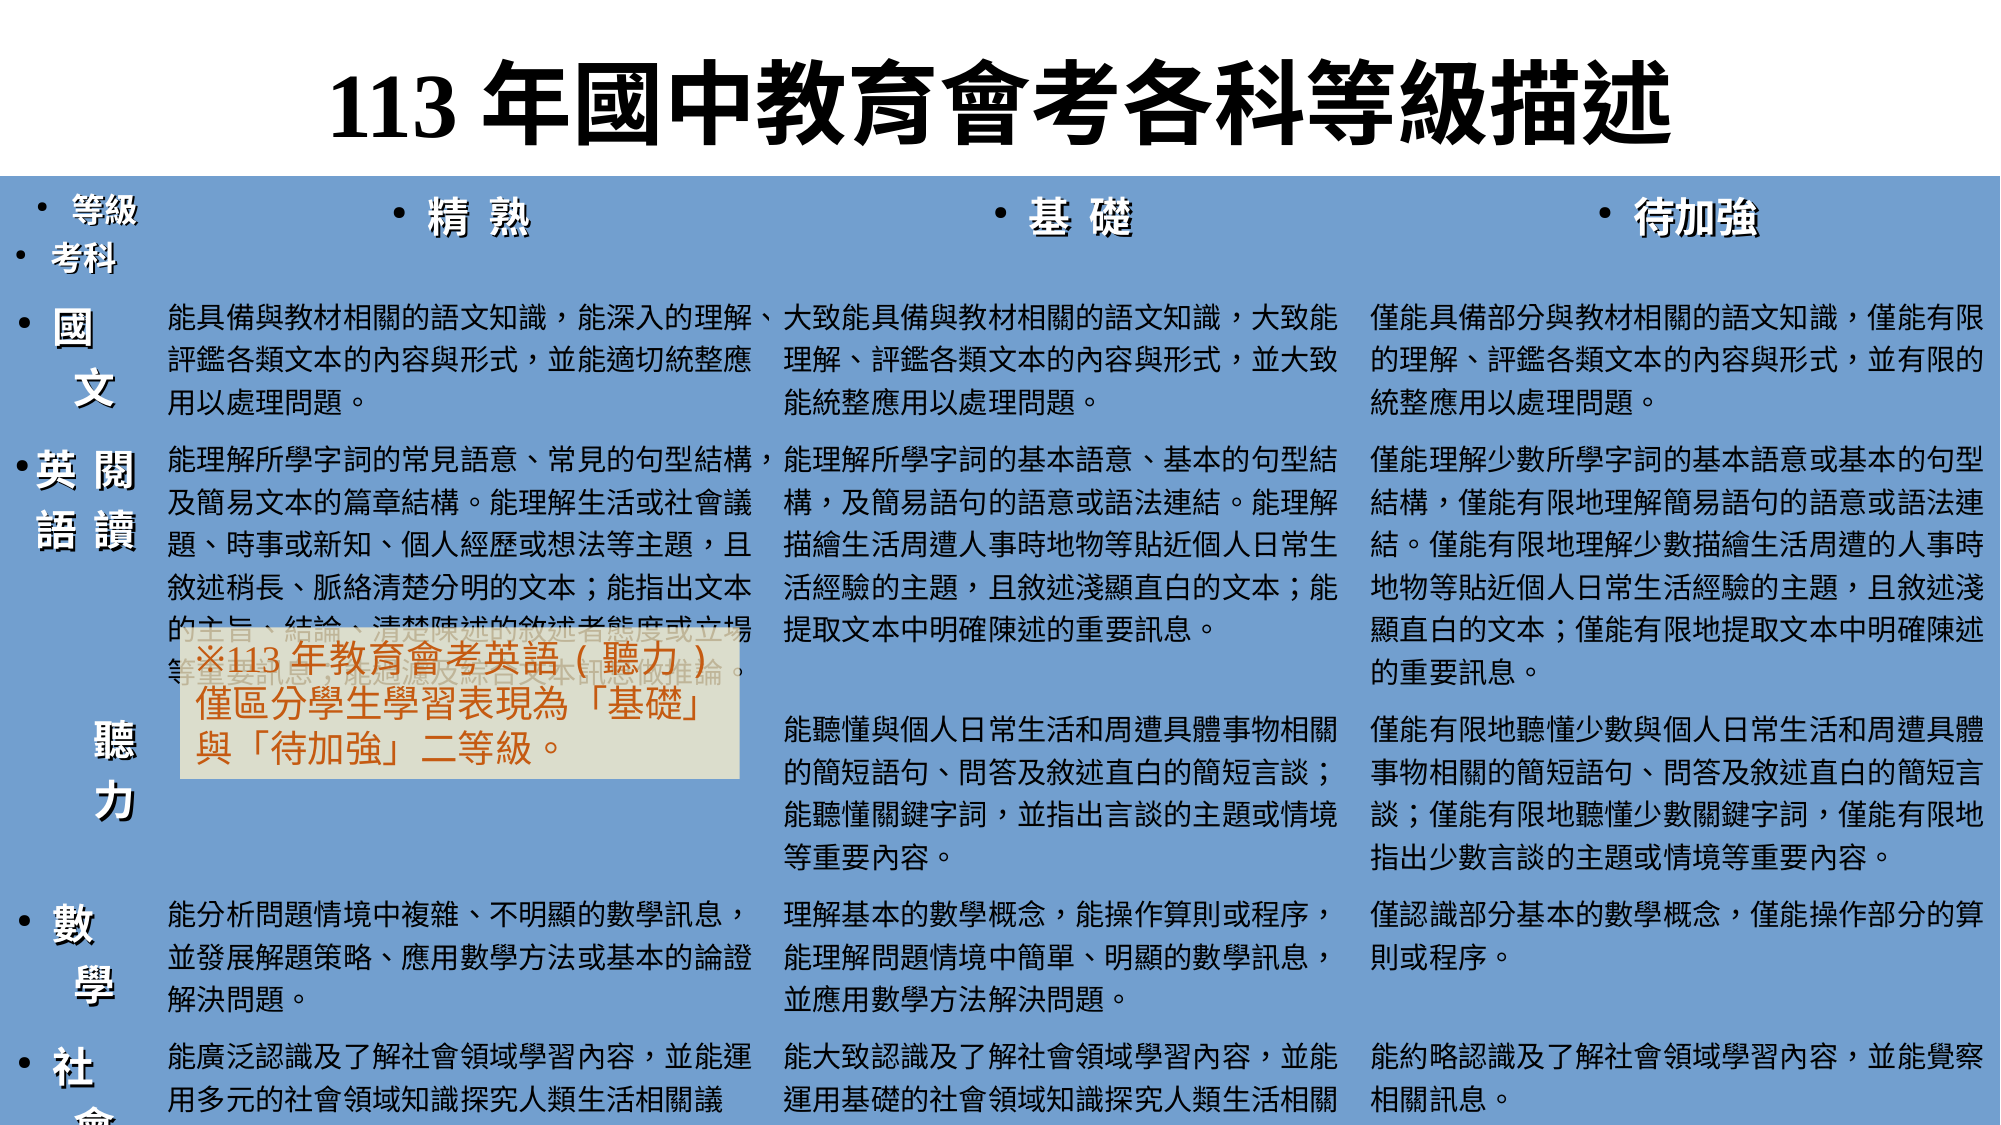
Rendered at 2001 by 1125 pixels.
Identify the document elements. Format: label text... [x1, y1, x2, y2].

table_cell 能廣泛認識及了解社會領域學習內容，並能運用多元的社會領域知識探究人類生活相關議題。 [153, 1027, 769, 1125]
table_cell 能聽懂與個人日常生活和周遭具體事物相關的簡短語句、問答及敘述直白的簡短言談；能聽懂關鍵字詞，並指出言談的主題或情境等重要內容。 [769, 699, 1356, 884]
table_cell [153, 699, 769, 884]
table_cell 國 文 [0, 287, 153, 429]
table_cell 能理解所學字詞的常見語意、常見的句型結構，及簡易文本的篇章結構。能理解生活或社會議題、時事或新知、個人經歷或想法等主題，且敘述稍長、脈絡清楚分明的文本；能指出文本的主旨、結論、清楚陳述的敘述者態度或立場等重要訊息；能過濾及綜合文本訊息做推論。 [153, 429, 769, 699]
table_cell 英語 [72, 518, 76, 530]
table_cell 理解基本的數學概念，能操作算則或程序，能理解問題情境中簡單、明顯的數學訊息，並應用數學方法解決問題。 [769, 884, 1356, 1027]
table_cell 能具備與教材相關的語文知識，能深入的理解、評鑑各類文本的內容與形式，並能適切統整應用以處理問題。 [153, 287, 769, 429]
table_cell 大致能具備與教材相關的語文知識，大致能理解、評鑑各類文本的內容與形式，並大致能統整應用以處理問題。 [769, 287, 1356, 429]
table_cell 閱讀 [76, 429, 153, 699]
table_cell 英語 [65, 479, 76, 486]
table_header 精 熟 [153, 176, 769, 287]
title 113年國中教育會考各科等級描述 [137, 0, 1863, 176]
table_header 基 礎 [769, 176, 1356, 287]
table_cell 聽力 [76, 699, 153, 884]
table_cell 能約略認識及了解社會領域學習內容，並能覺察相關訊息。 [1356, 1027, 2000, 1125]
table_cell 能分析問題情境中複雜、不明顯的數學訊息，並發展解題策略、應用數學方法或基本的論證解決問題。 [153, 884, 769, 1027]
table_cell 英語 [0, 429, 76, 884]
table_cell 能理解所學字詞的基本語意、基本的句型結構，及簡易語句的語意或語法連結。能理解描繪生活周遭人事時地物等貼近個人日常生活經驗的主題，且敘述淺顯直白的文本；能提取文本中明確陳述的重要訊息。 [769, 429, 1356, 699]
table_cell 僅認識部分基本的數學概念，僅能操作部分的算則或程序。 [1356, 884, 2000, 1027]
table_cell 社 會 [0, 1027, 153, 1125]
table_header 待加強 [1356, 176, 2000, 287]
text_box ※113年教育會考英語(聽力)僅區分學生學習表現為「基礎」與「待加強」二等級。 [180, 627, 740, 779]
table_header 等級 考科 [0, 176, 153, 287]
table_cell 能大致認識及了解社會領域學習內容，並能運用基礎的社會領域知識探究人類生活相關議題。 [769, 1027, 1356, 1125]
table_cell 數 學 [0, 884, 153, 1027]
table_cell 僅能理解少數所學字詞的基本語意或基本的句型結構，僅能有限地理解簡易語句的語意或語法連結。僅能有限地理解少數描繪生活周遭的人事時地物等貼近個人日常生活經驗的主題，且敘述淺顯直白的文本；僅能有限地提取文本中明確陳述的重要訊息。 [1356, 429, 2000, 699]
table_cell 僅能有限地聽懂少數與個人日常生活和周遭具體事物相關的簡短語句、問答及敘述直白的簡短言談；僅能有限地聽懂少數關鍵字詞，僅能有限地指出少數言談的主題或情境等重要內容。 [1356, 699, 2000, 884]
table_cell 僅能具備部分與教材相關的語文知識，僅能有限的理解、評鑑各類文本的內容與形式，並有限的統整應用以處理問題。 [1356, 287, 2000, 429]
table_cell 英語 [69, 459, 76, 474]
